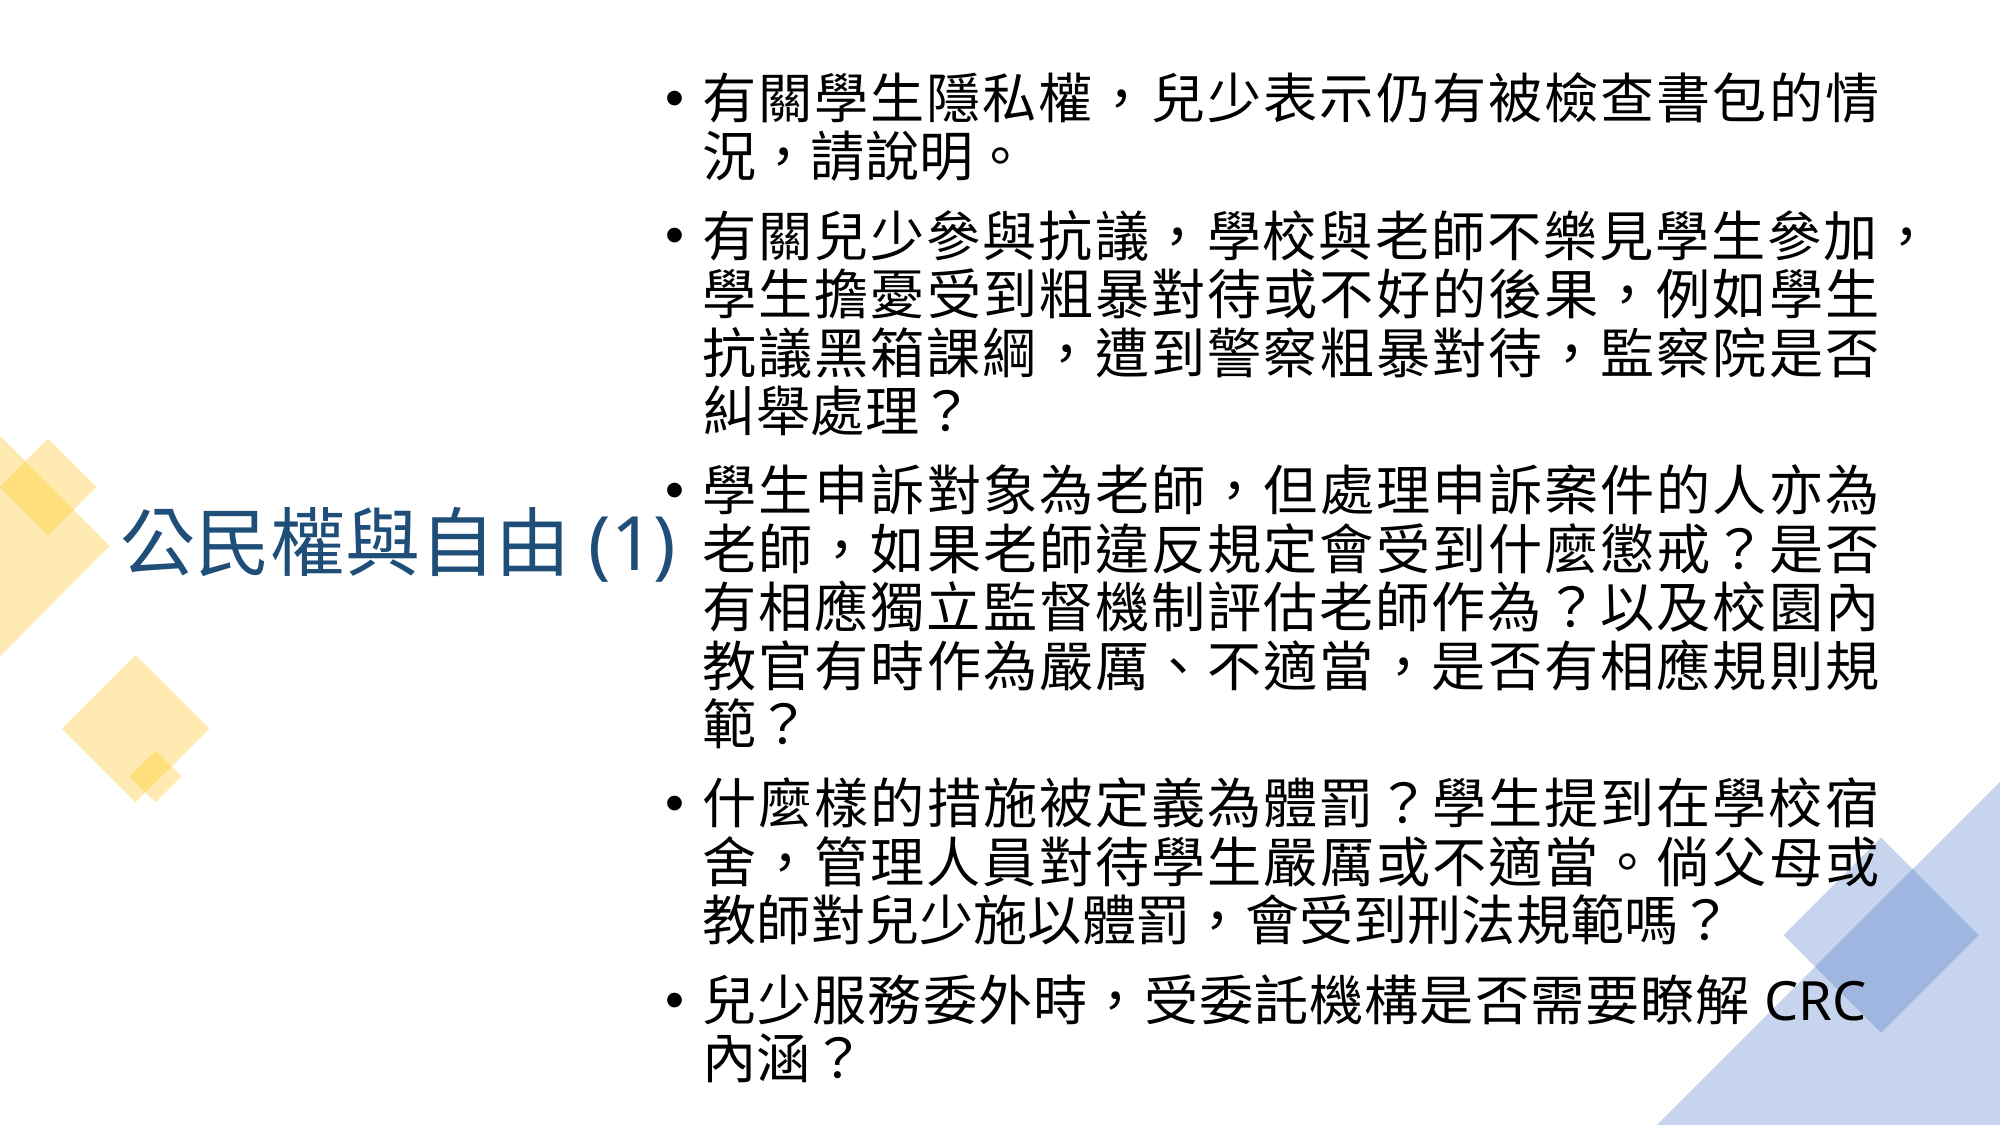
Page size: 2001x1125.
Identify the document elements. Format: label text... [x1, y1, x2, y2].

text_box [0, 0, 2000, 1125]
list 有關學生隱私權，兒少表示仍有被檢查書包的情況，請說明。 有關兒少參與抗議，學校與老師不樂見學生參加，學生擔憂受到粗暴對待或不好的後果，例如學生抗議黑箱課綱，遭到警察粗暴對待，監察院是否糾舉處理？ 學生申訴對象為老師，但處理申訴案件的人亦為老師，如果老師違反規定會受到什麼懲戒？是否有相應獨立監督機制評估老師作為？以及校園內教官有時作為嚴厲、不適當，是否有相應規則規範？ 什麼樣的措施被定義為體罰？學生提到在學校宿舍，管理人員對待學生嚴厲或不適當。倘父母或教師對兒少施以體罰，會受到刑法規範嗎？ 兒少服務委外時，受委託機構是否需要瞭解CRC內涵？ [650, 105, 1895, 1057]
title 公民權與自由(1) [105, 101, 671, 990]
title 公民權與自由(1) [850, 101, 895, 105]
